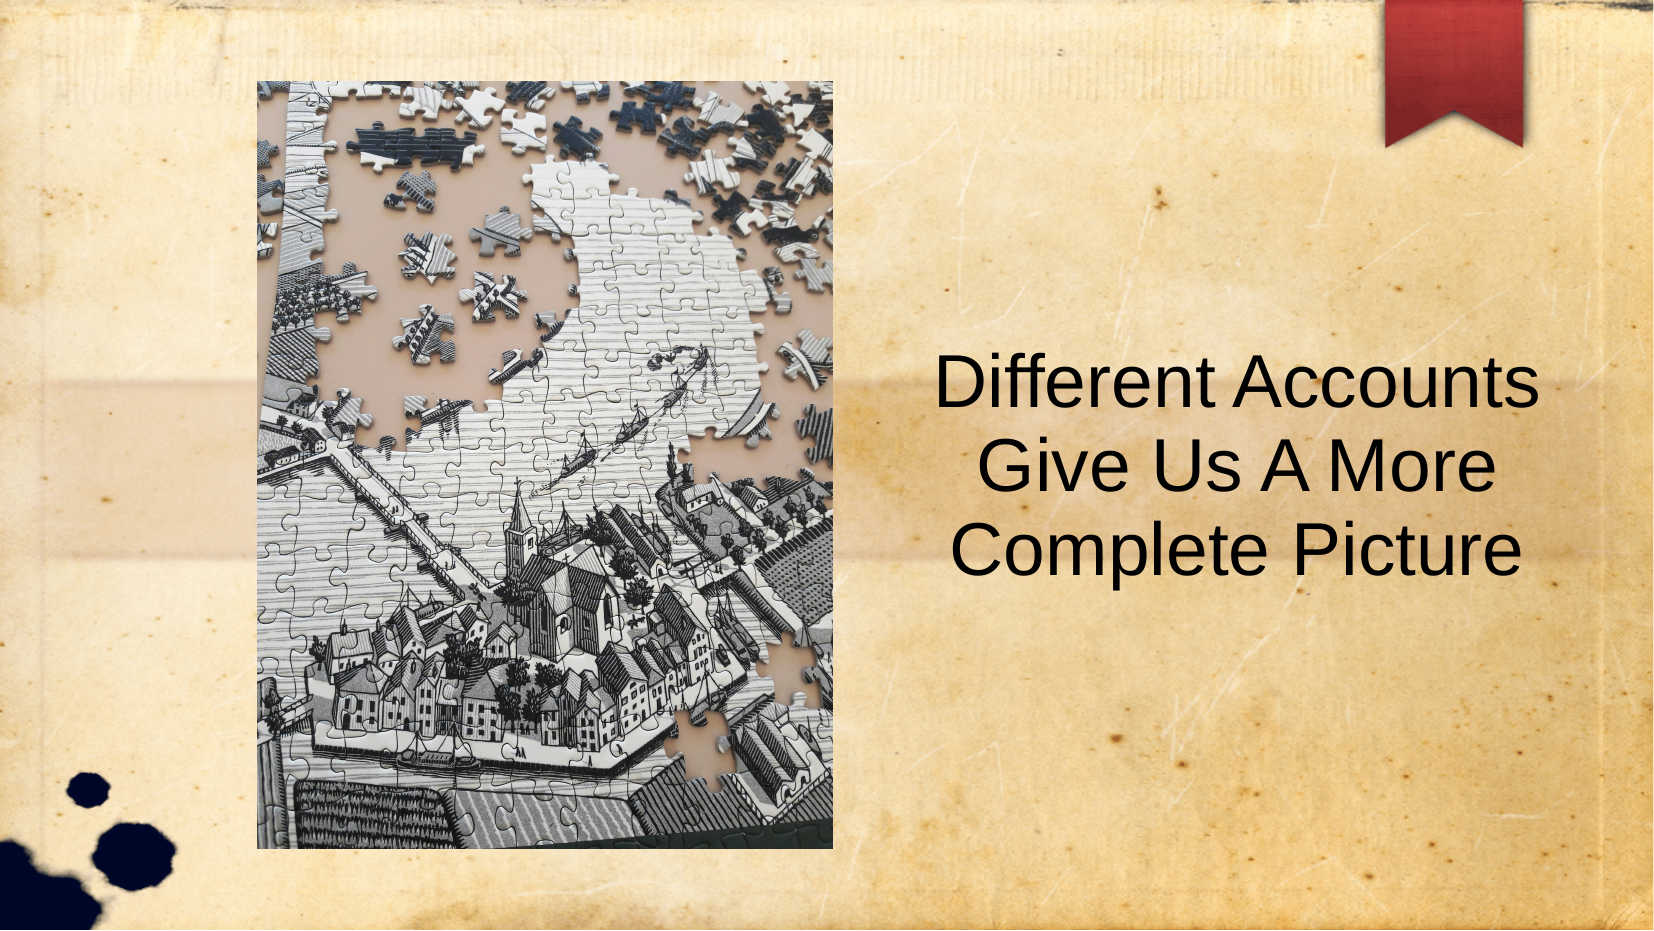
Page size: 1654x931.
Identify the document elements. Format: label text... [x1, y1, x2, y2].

title Different Accounts Give Us A More Complete Picture [862, 339, 1613, 592]
picture [0, 0, 1654, 930]
